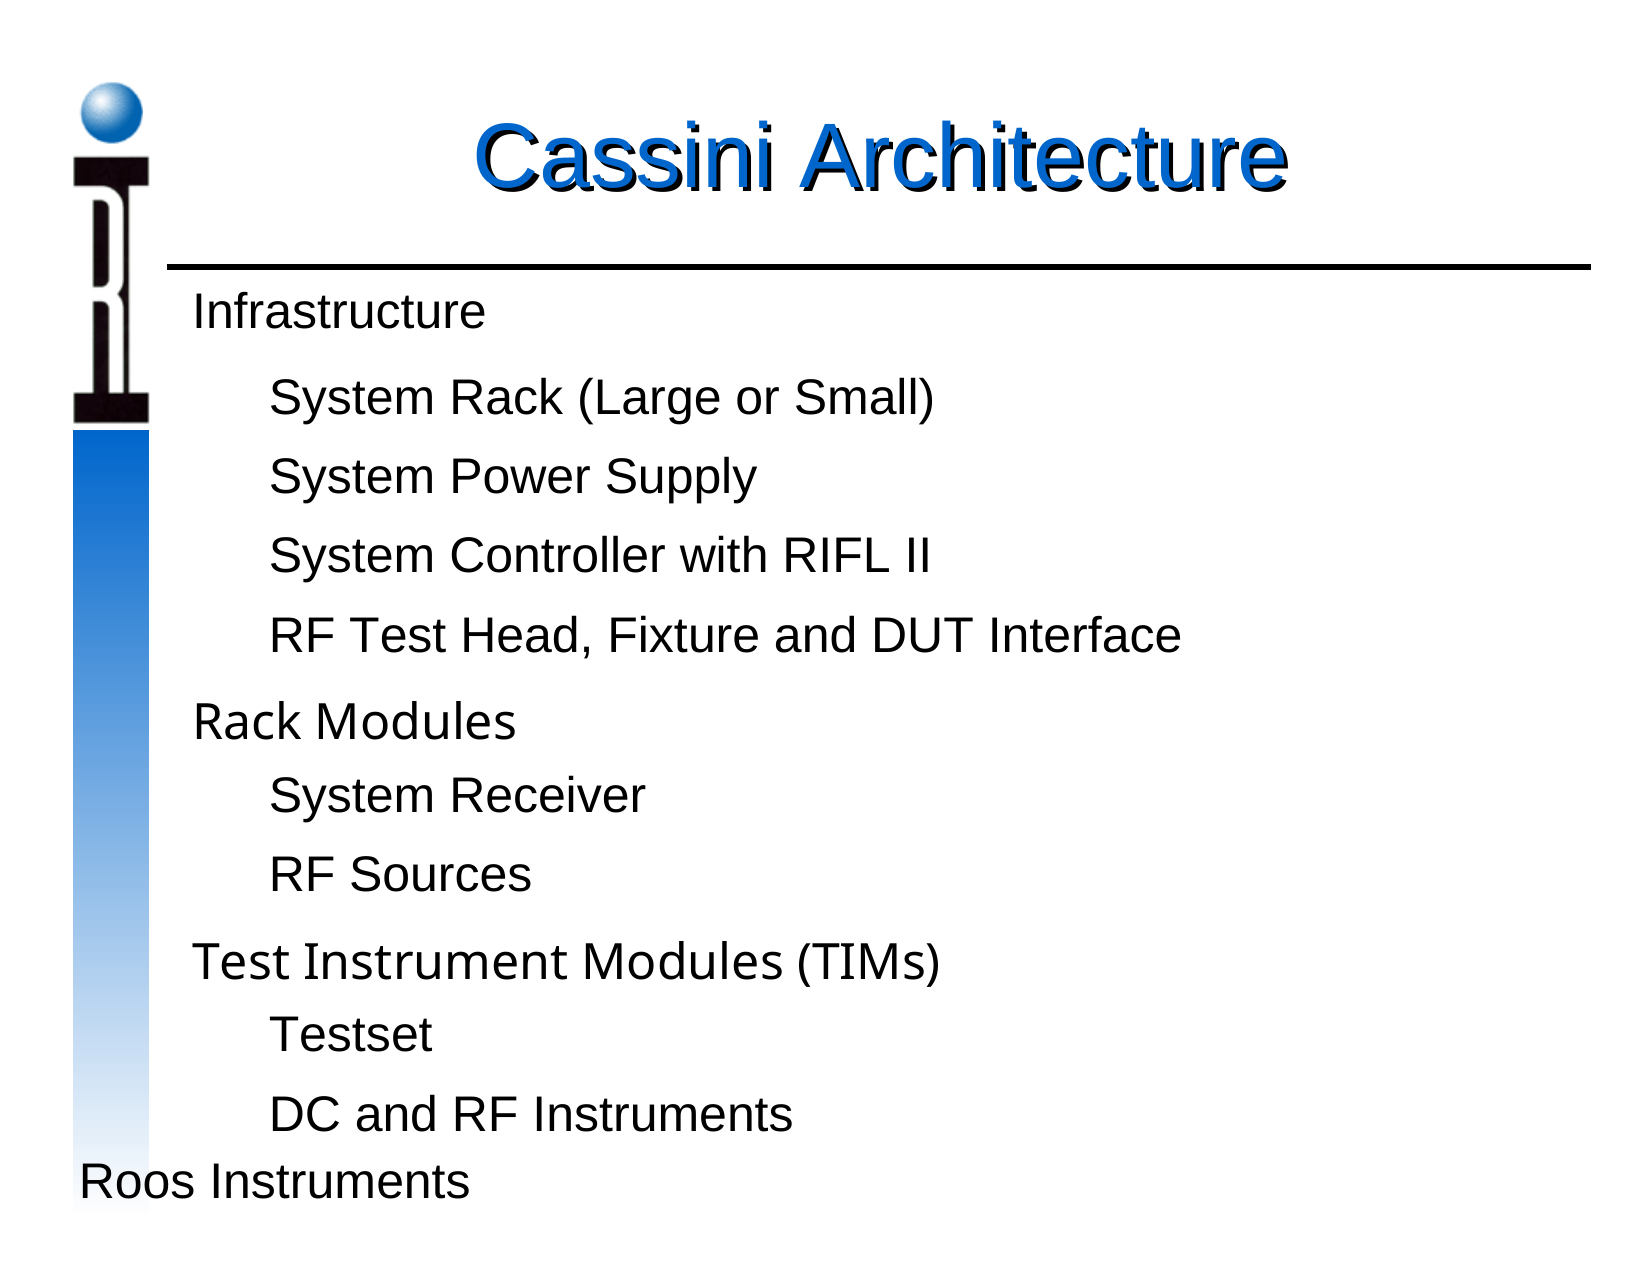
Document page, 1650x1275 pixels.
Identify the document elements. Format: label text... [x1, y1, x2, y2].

list Infrastructure System Rack (Large or Small) System Power Supply System Controller with RIFL II RF Test Head, Fixture and DUT Interface Rack Modules System Receiver RF Sources Test Instrument Modules (TIMs) Testset DC and RF Instruments [174, 283, 1591, 1117]
title Cassini Architecture [171, 66, 1591, 245]
picture [69, 78, 154, 430]
